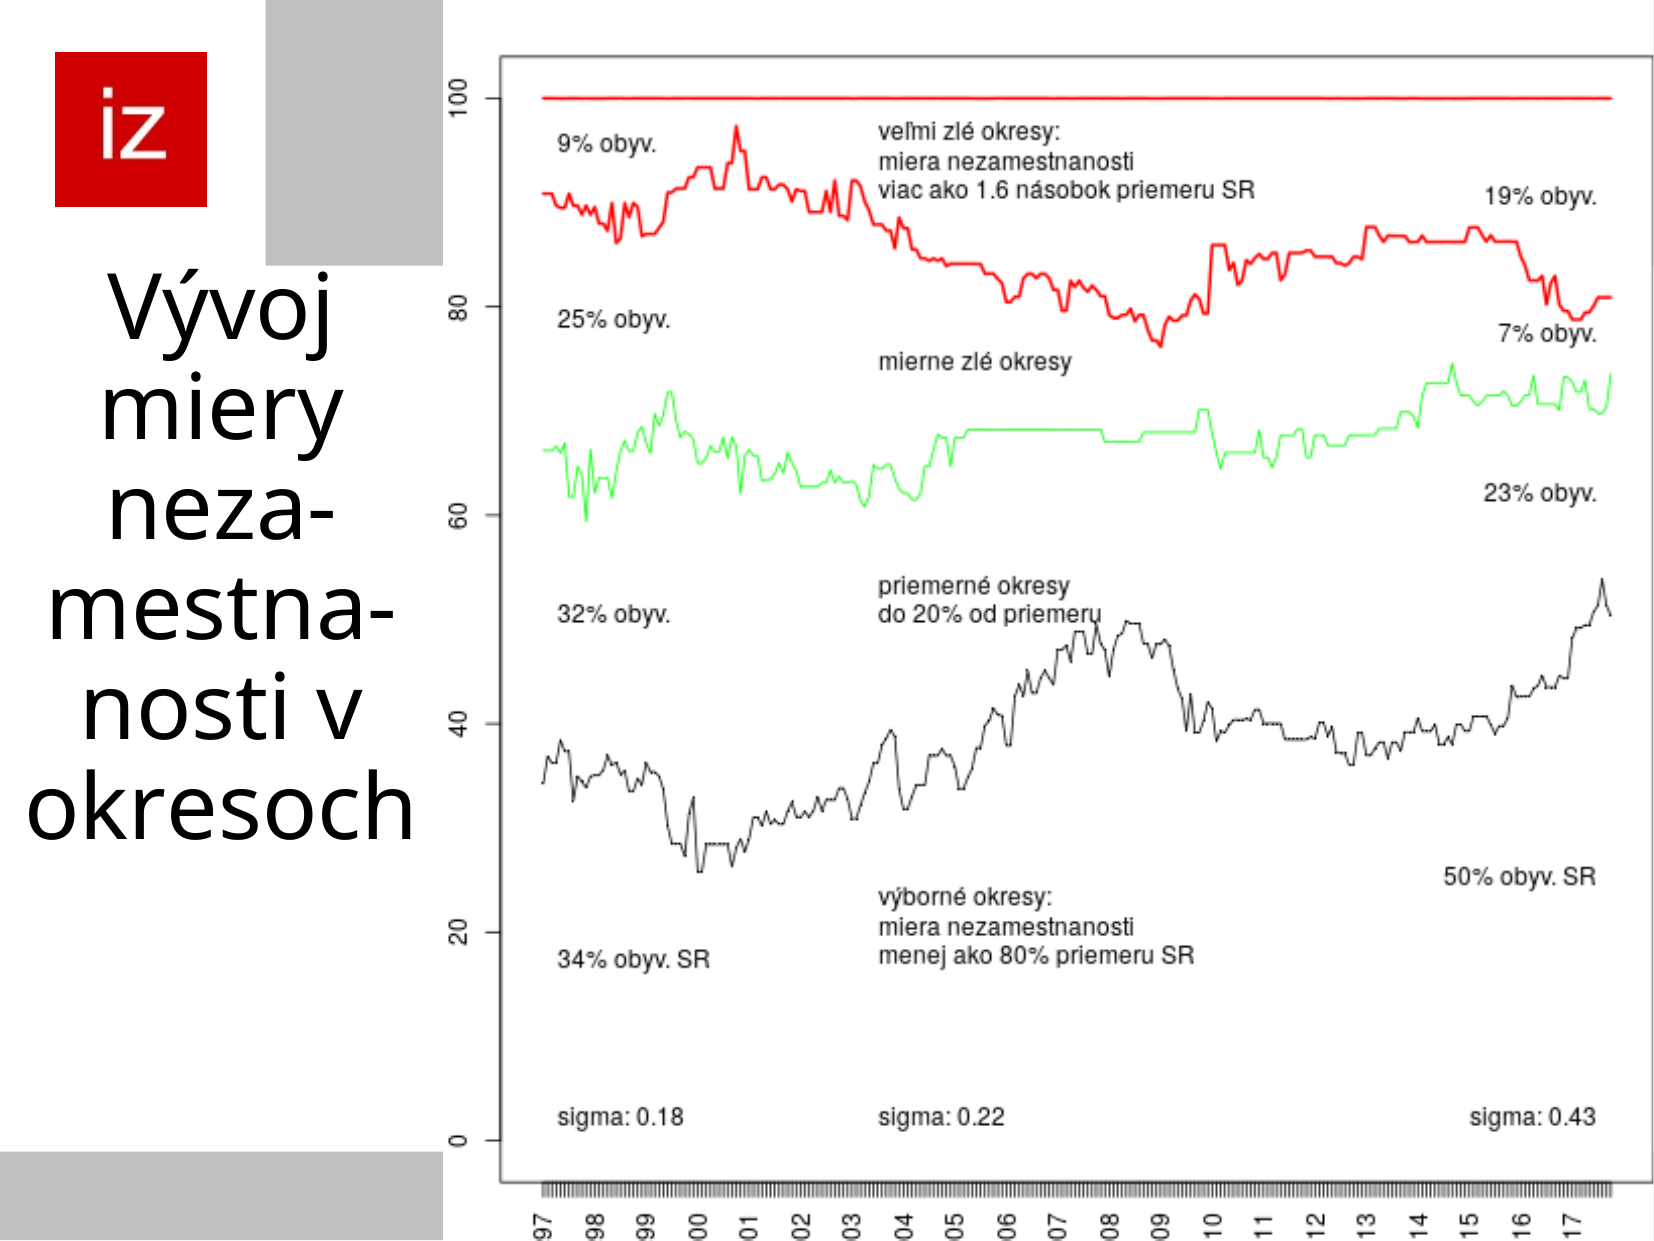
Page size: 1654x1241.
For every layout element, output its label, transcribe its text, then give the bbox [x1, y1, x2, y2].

picture [443, 0, 1654, 1241]
picture [55, 52, 207, 207]
title Vývoj miery neza-mestna-nosti v okresoch [0, 292, 443, 827]
